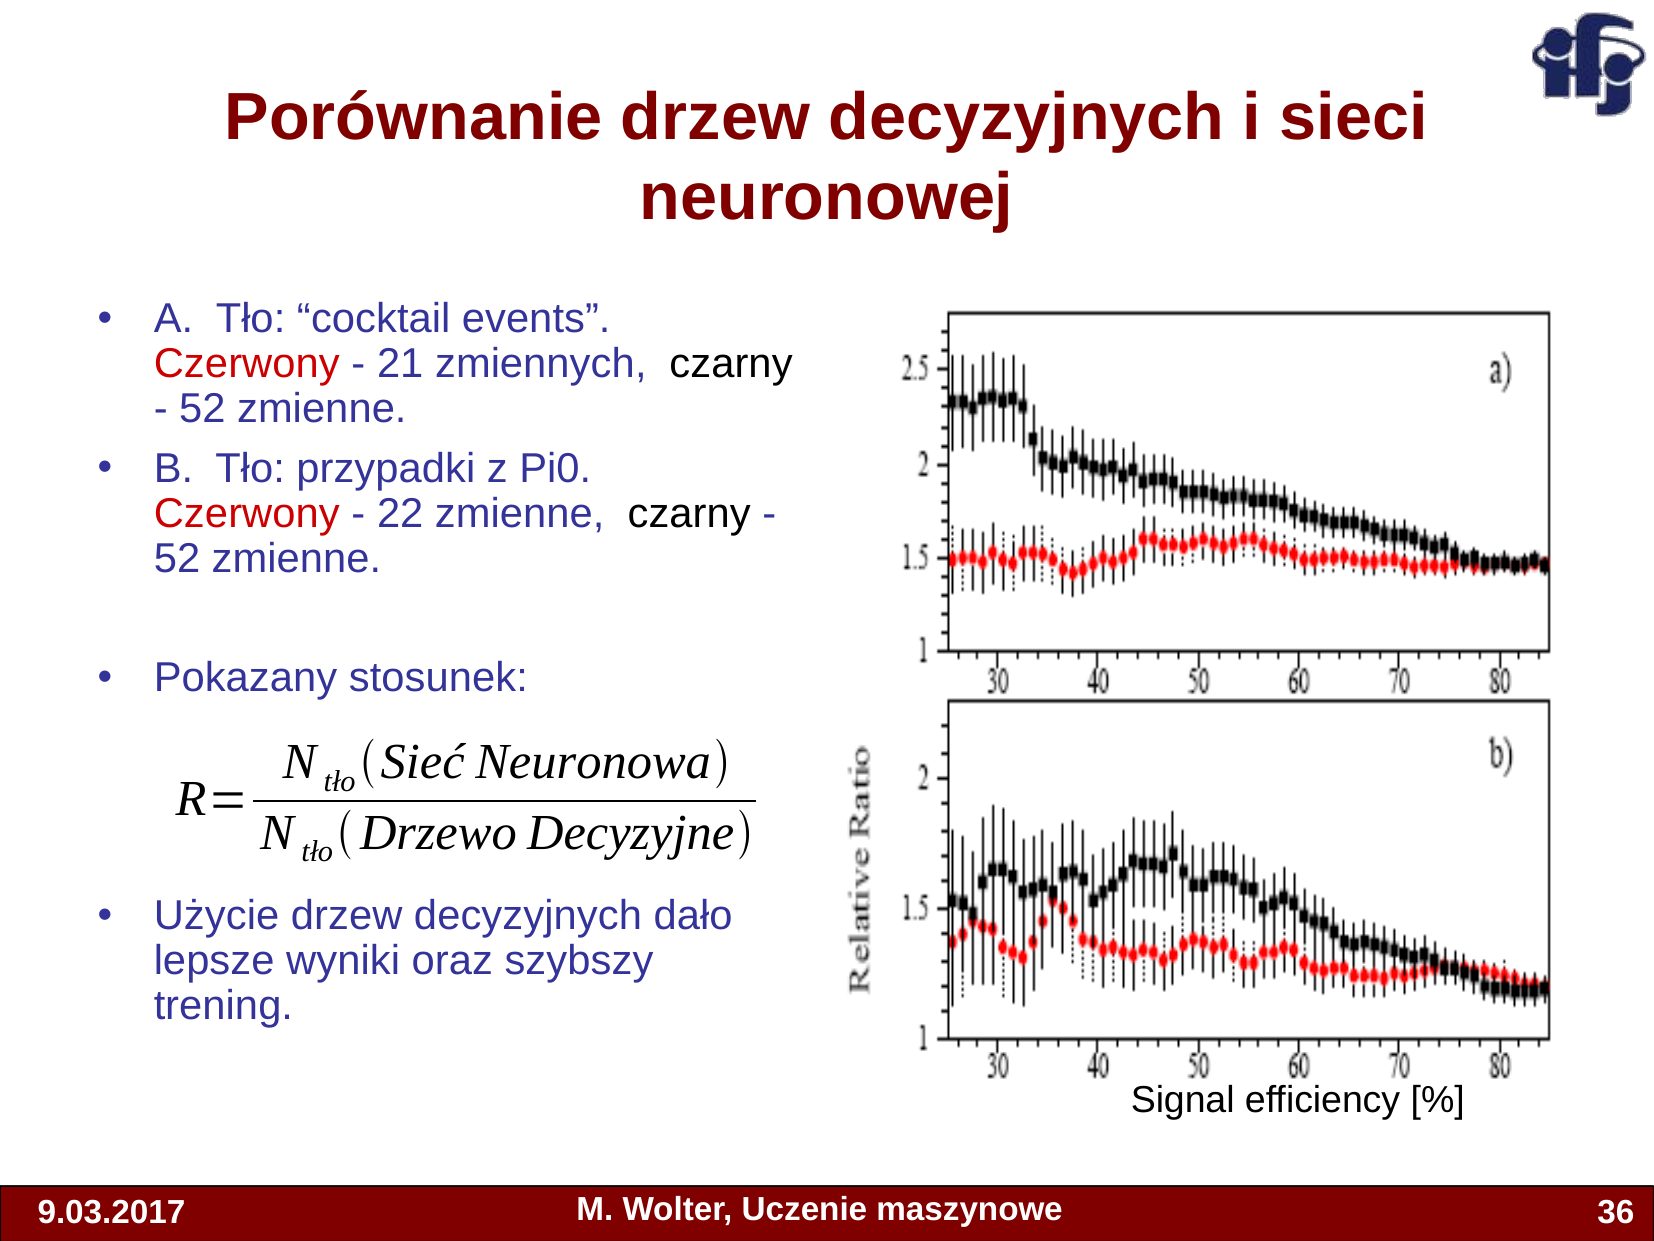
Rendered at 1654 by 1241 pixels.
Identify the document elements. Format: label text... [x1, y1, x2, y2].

list A. Tło: “cocktail events”. Czerwony - 21 zmiennych, czarny - 52 zmienne. B. Tło: przypadki z Pi0. Czerwony - 22 zmienne, czarny - 52 zmienne. Pokazany stosunek: Użycie drzew decyzyjnych dało lepsze wyniki oraz szybszy trening. [82, 289, 813, 1108]
picture [840, 263, 1571, 1082]
text_box Signal efficiency [%] [1116, 1071, 1544, 1129]
title Porównanie drzew decyzyjnych i sieci neuronowej [82, 49, 1571, 257]
chart [165, 734, 764, 869]
picture [1525, 0, 1654, 129]
